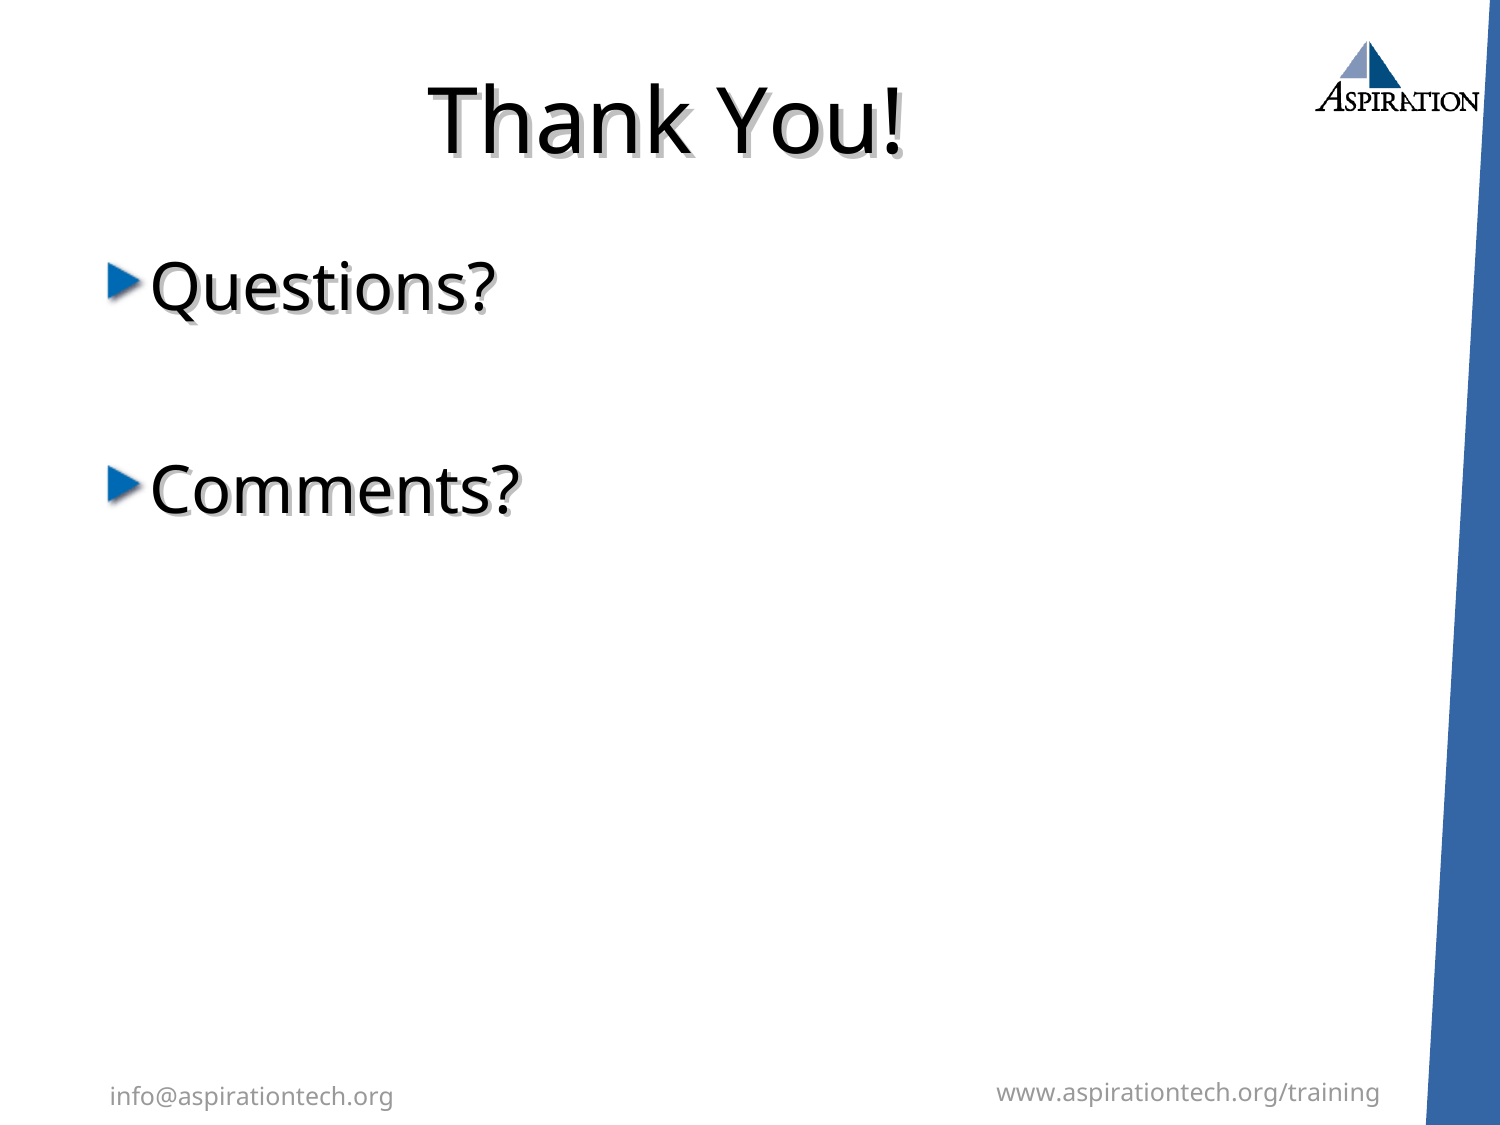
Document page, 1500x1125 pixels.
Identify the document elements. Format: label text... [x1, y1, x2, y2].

title Thank You! [49, 19, 1284, 206]
picture [1315, 41, 1480, 120]
list Questions? Comments? [49, 238, 1447, 892]
